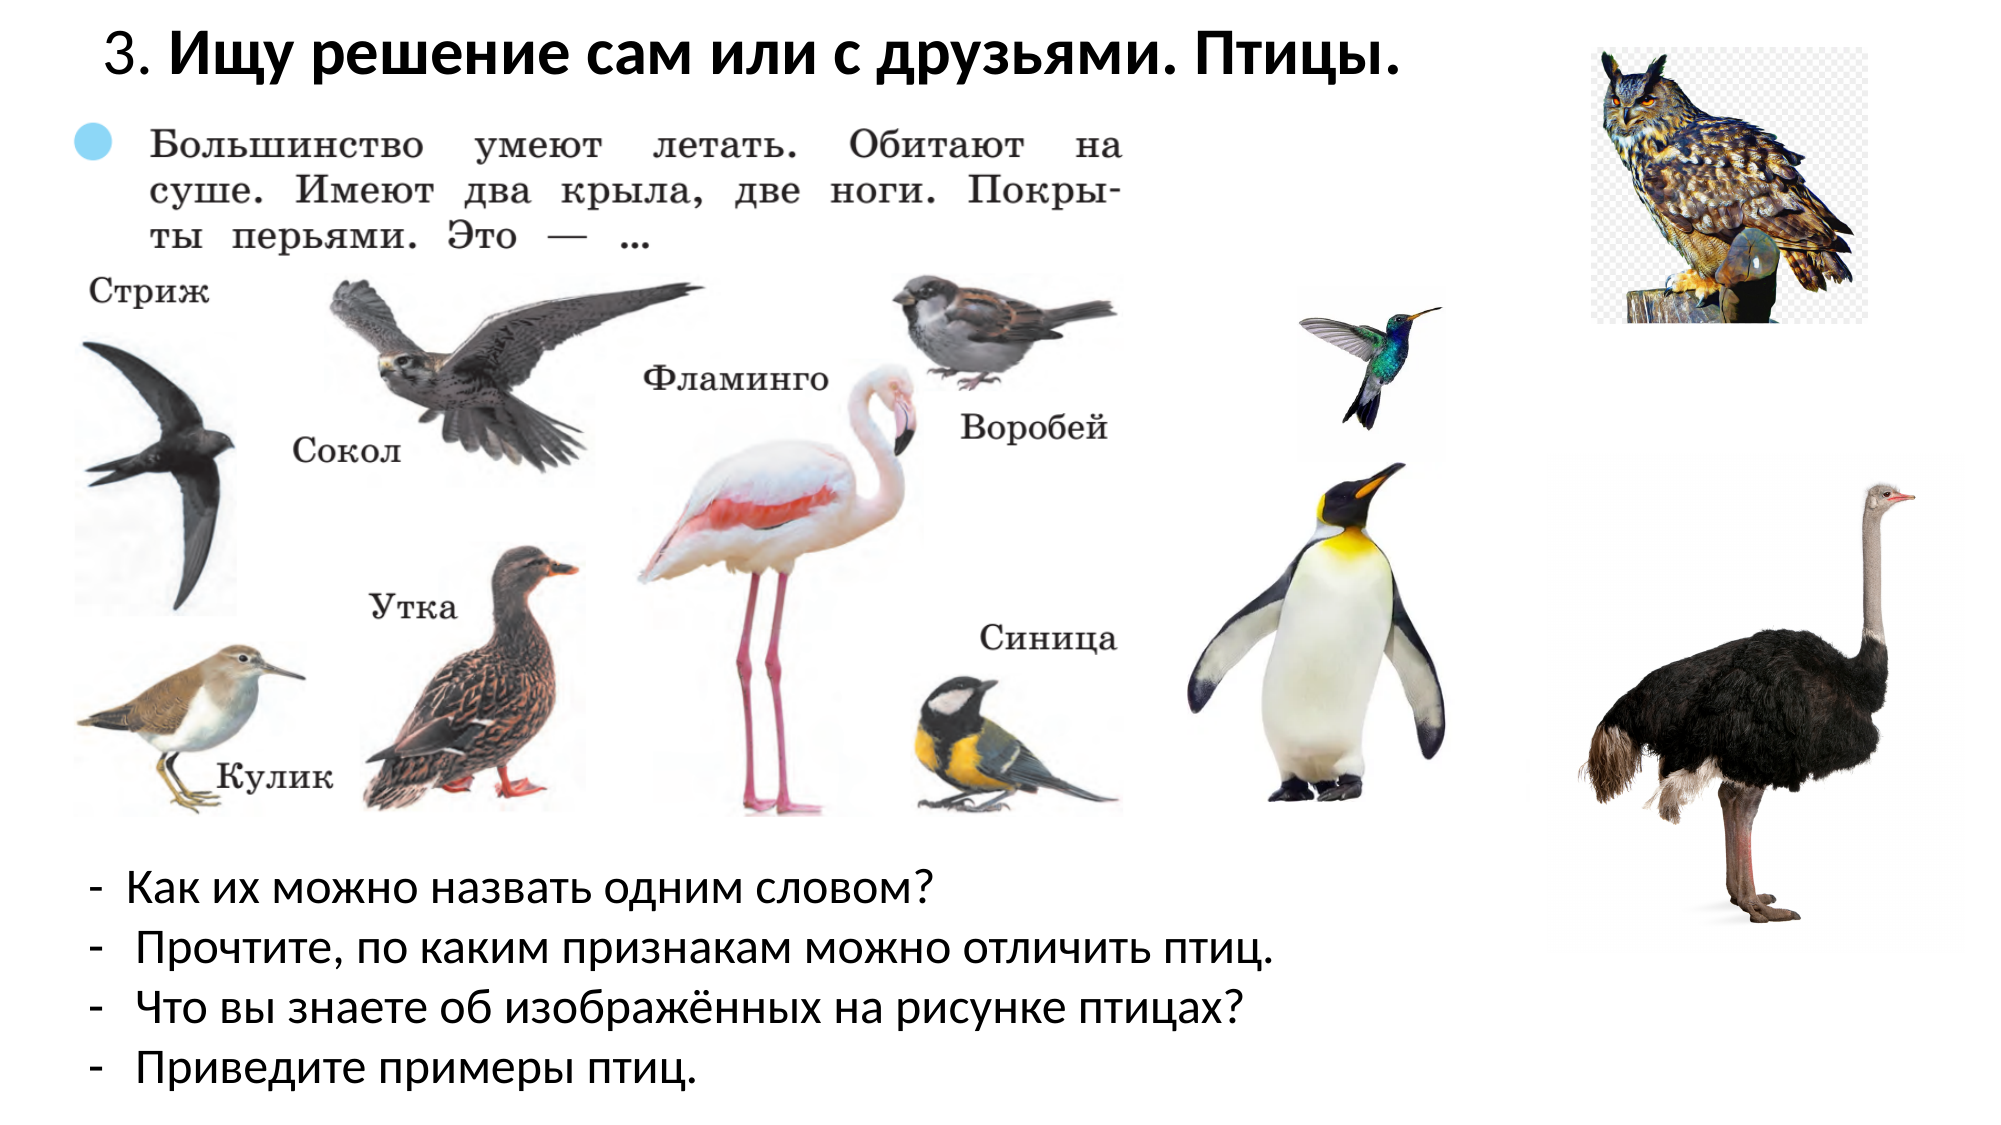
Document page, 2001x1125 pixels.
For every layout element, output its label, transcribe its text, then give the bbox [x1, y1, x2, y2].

picture [1547, 453, 1965, 953]
picture [1591, 47, 1868, 324]
text_box - Как их можно назвать одним словом? Прочтите, по каким признакам можно отличить птиц. Что вы знаете об изображённых на рисунке птицах? Приведите примеры птиц. [73, 846, 1548, 1101]
text_box 3. Ищу решение сам или с друзьями. Птицы. [88, 0, 1433, 95]
picture [54, 95, 1530, 829]
